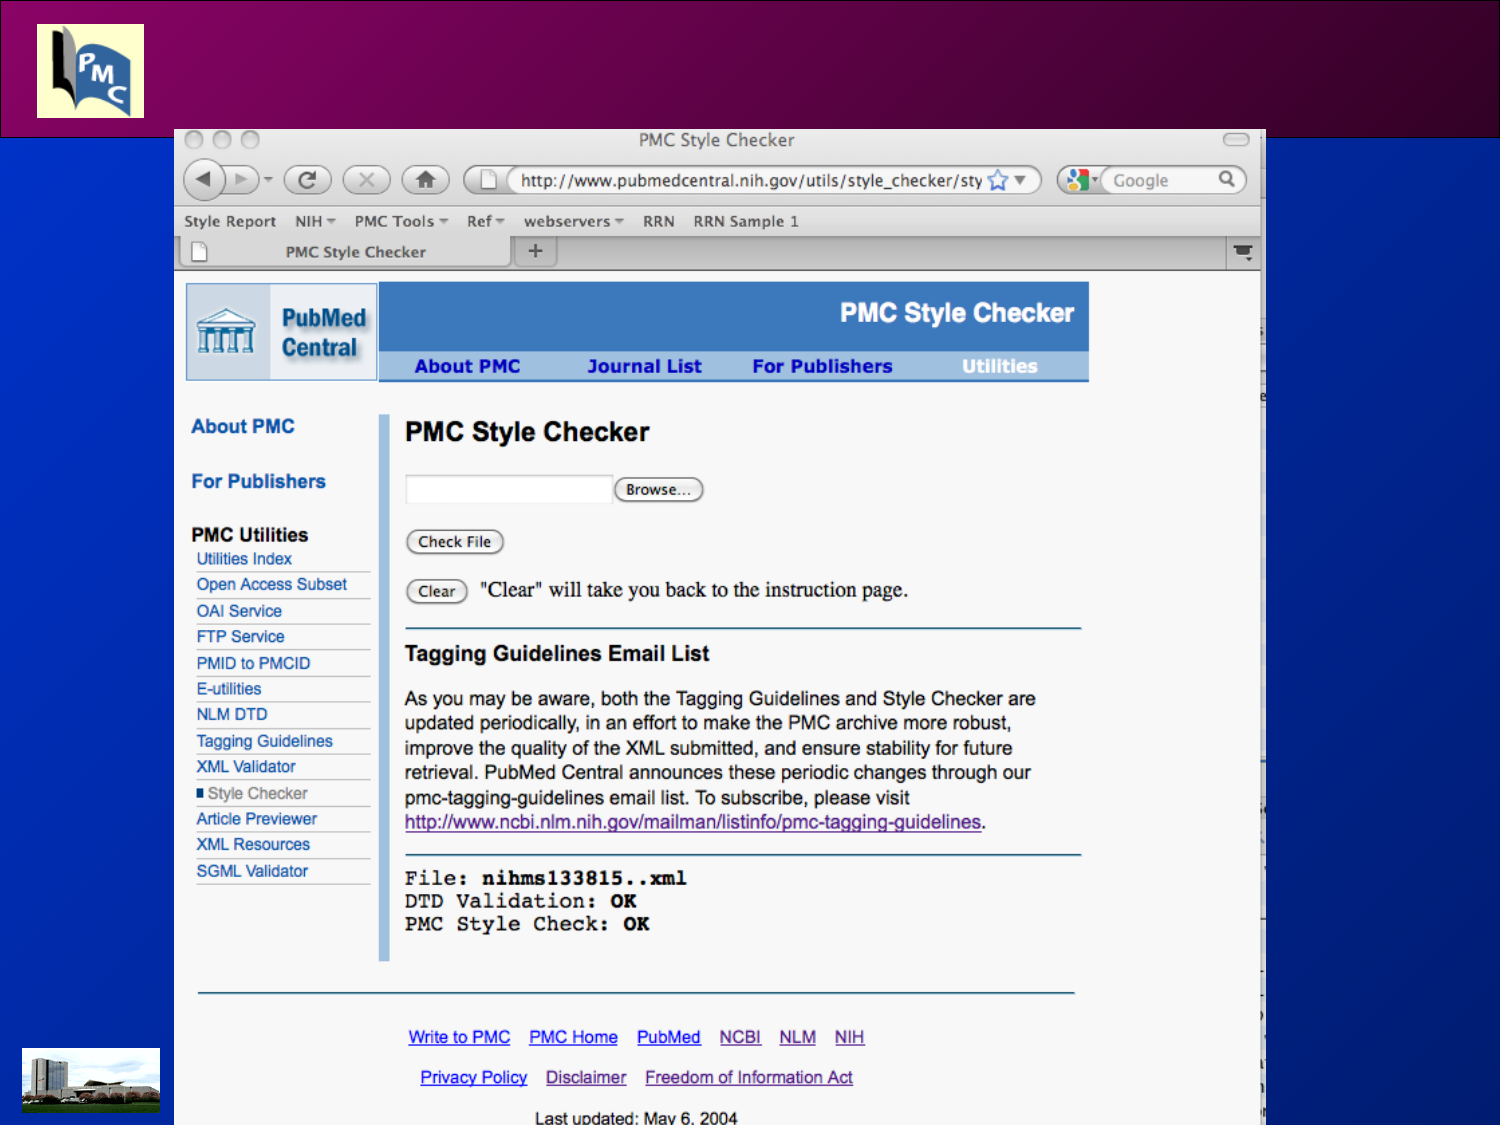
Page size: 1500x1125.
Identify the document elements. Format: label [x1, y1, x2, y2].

picture [22, 1048, 160, 1113]
picture [174, 129, 1266, 1125]
